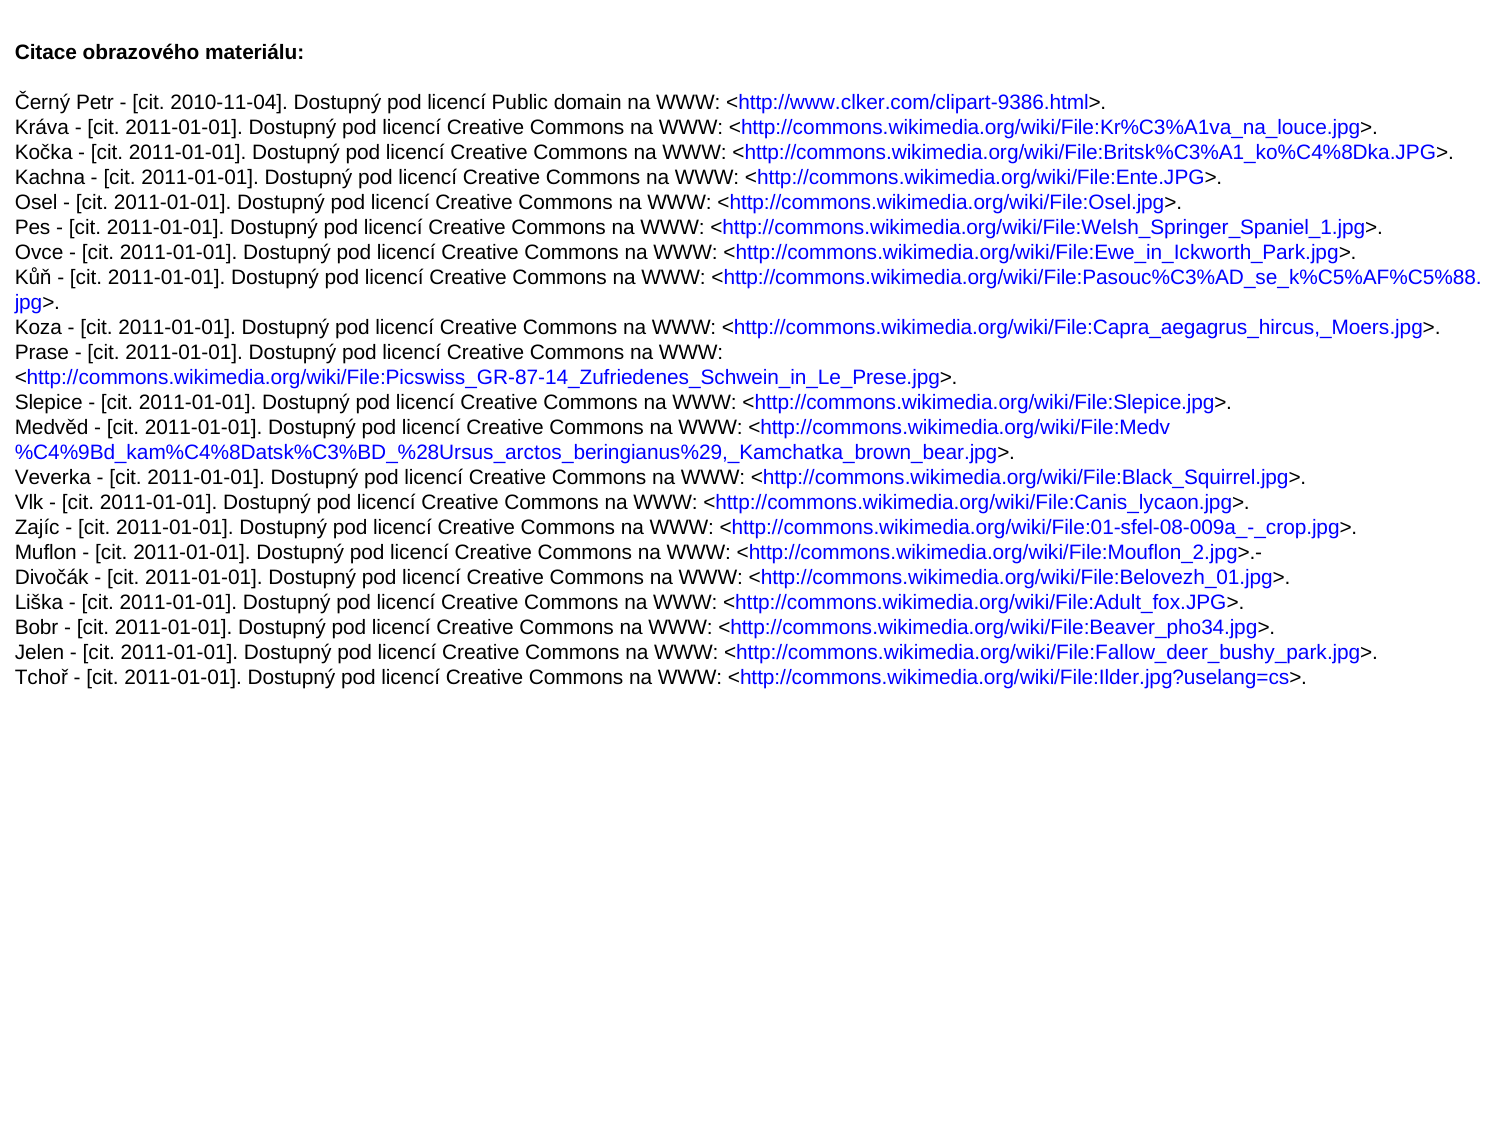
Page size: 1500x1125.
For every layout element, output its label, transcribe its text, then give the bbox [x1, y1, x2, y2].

text_box Citace obrazového materiálu: Černý Petr - [cit. 2010-11-04]. Dostupný pod licencí Public domain na WWW: <http://www.clker.com/clipart-9386.html>. Kráva - [cit. 2011-01-01]. Dostupný pod licencí Creative Commons na WWW: <http://commons.wikimedia.org/wiki/File:Kr%C3%A1va_na_louce.jpg>. Kočka - [cit. 2011-01-01]. Dostupný pod licencí Creative Commons na WWW: <http://commons.wikimedia.org/wiki/File:Britsk%C3%A1_ko%C4%8Dka.JPG>. Kachna - [cit. 2011-01-01]. Dostupný pod licencí Creative Commons na WWW: <http://commons.wikimedia.org/wiki/File:Ente.JPG>. Osel - [cit. 2011-01-01]. Dostupný pod licencí Creative Commons na WWW: <http://commons.wikimedia.org/wiki/File:Osel.jpg>. Pes - [cit. 2011-01-01]. Dostupný pod licencí Creative Commons na WWW: <http://commons.wikimedia.org/wiki/File:Welsh_Springer_Spaniel_1.jpg>. Ovce - [cit. 2011-01-01]. Dostupný pod licencí Creative Commons na WWW: <http://commons.wikimedia.org/wiki/File:Ewe_in_Ickworth_Park.jpg>. Kůň - [cit. 2011-01-01]. Dostupný pod licencí Creative Commons na WWW: <http://commons.wikimedia.org/wiki/File:Pasouc%C3%AD_se_k%C5%AF%C5%88.jpg>. Koza - [cit. 2011-01-01]. Dostupný pod licencí Creative Commons na WWW: <http://commons.wikimedia.org/wiki/File:Capra_aegagrus_hircus,_Moers.jpg>. Prase - [cit. 2011-01-01]. Dostupný pod licencí Creative Commons na WWW: <http://commons.wikimedia.org/wiki/File:Picswiss_GR-87-14_Zufriedenes_Schwein_in_Le_Prese.jpg>. Slepice - [cit. 2011-01-01]. Dostupný pod licencí Creative Commons na WWW: <http://commons.wikimedia.org/wiki/File:Slepice.jpg>. Medvěd - [cit. 2011-01-01]. Dostupný pod licencí Creative Commons na WWW: <http://commons.wikimedia.org/wiki/File:Medv%C4%9Bd_kam%C4%8Datsk%C3%BD_%28Ursus_arctos_beringianus%29,_Kamchatka_brown_bear.jpg>. Veverka - [cit. 2011-01-01]. Dostupný pod licencí Creative Commons na WWW: <http://commons.wikimedia.org/wiki/File:Black_Squirrel.jpg>. Vlk - [cit. 2011-01-01]. Dostupný pod licencí Creative Commons na WWW: <http://commons.wikimedia.org/wiki/File:Canis_lycaon.jpg>. Zajíc - [cit. 2011-01-01]. Dostupný pod licencí Creative Commons na WWW: <http://commons.wikimedia.org/wiki/File:01-sfel-08-009a_-_crop.jpg>. Muflon - [cit. 2011-01-01]. Dostupný pod licencí Creative Commons na WWW: <http://commons.wikimedia.org/wiki/File:Mouflon_2.jpg>.- Divočák - [cit. 2011-01-01]. Dostupný pod licencí Creative Commons na WWW: <http://commons.wikimedia.org/wiki/File:Belovezh_01.jpg>. Liška - [cit. 2011-01-01]. Dostupný pod licencí Creative Commons na WWW: <http://commons.wikimedia.org/wiki/File:Adult_fox.JPG>. Bobr - [cit. 2011-01-01]. Dostupný pod licencí Creative Commons na WWW: <http://commons.wikimedia.org/wiki/File:Beaver_pho34.jpg>. Jelen - [cit. 2011-01-01]. Dostupný pod licencí Creative Commons na WWW: <http://commons.wikimedia.org/wiki/File:Fallow_deer_bushy_park.jpg>. Tchoř - [cit. 2011-01-01]. Dostupný pod licencí Creative Commons na WWW: <http://commons.wikimedia.org/wiki/File:Ilder.jpg?uselang=cs>. [0, 31, 1500, 722]
